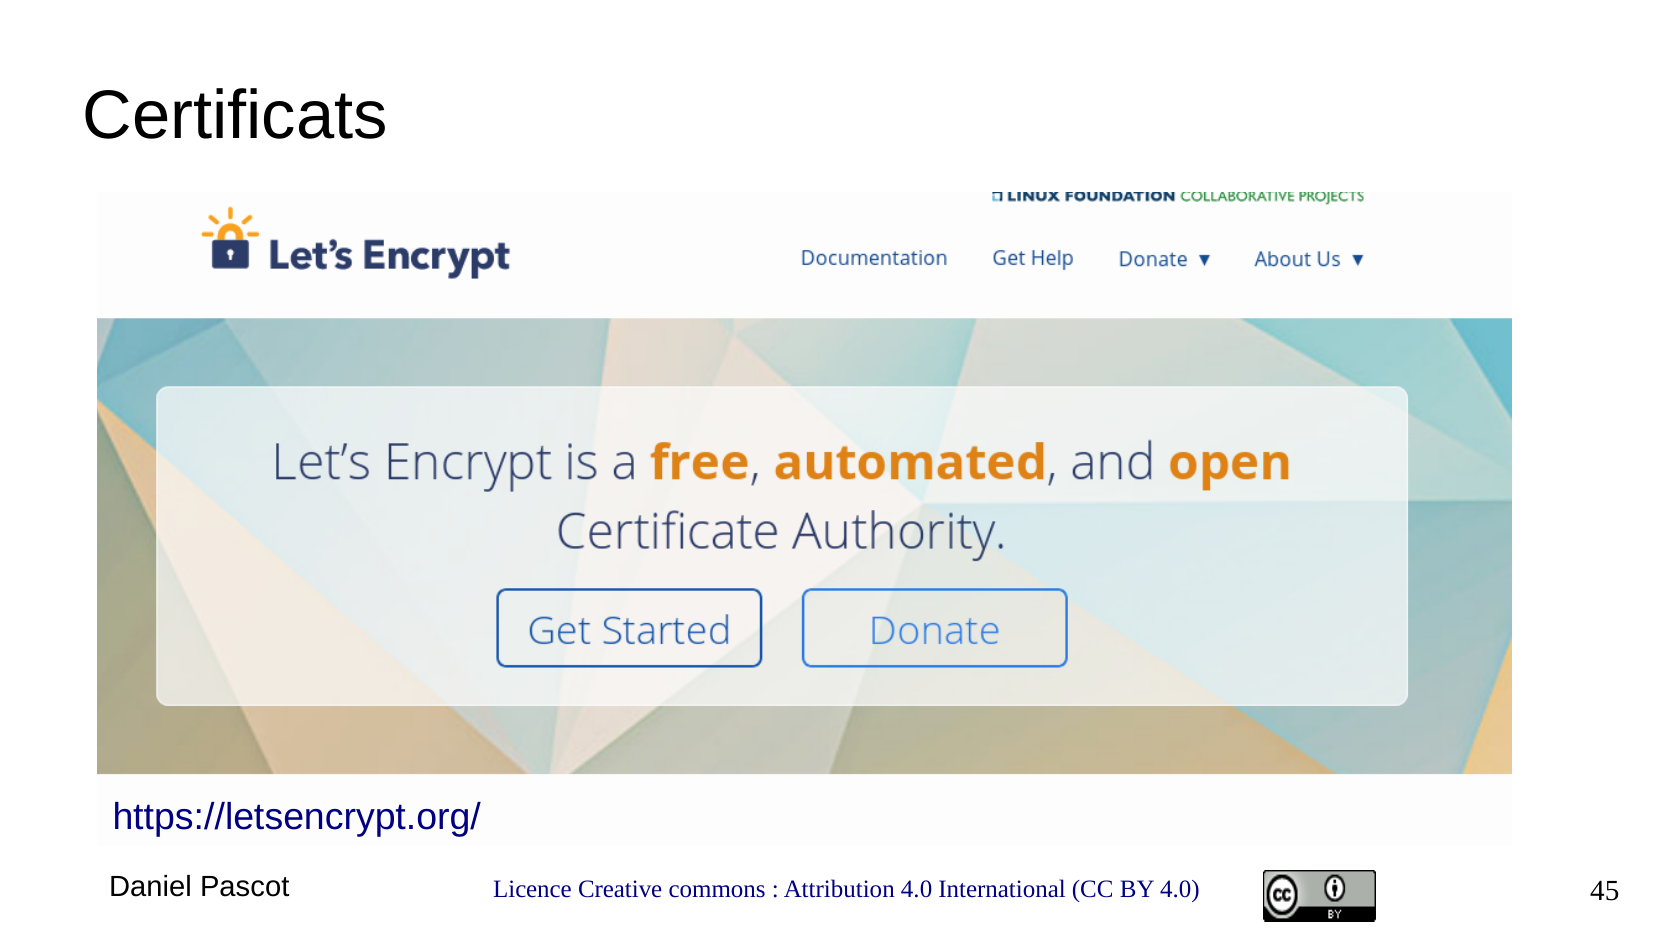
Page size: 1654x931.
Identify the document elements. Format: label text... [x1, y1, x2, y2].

title Certificats [82, 37, 1571, 193]
text_box https://letsencrypt.org/ [97, 788, 497, 846]
picture [97, 192, 1512, 846]
picture [1263, 870, 1376, 922]
